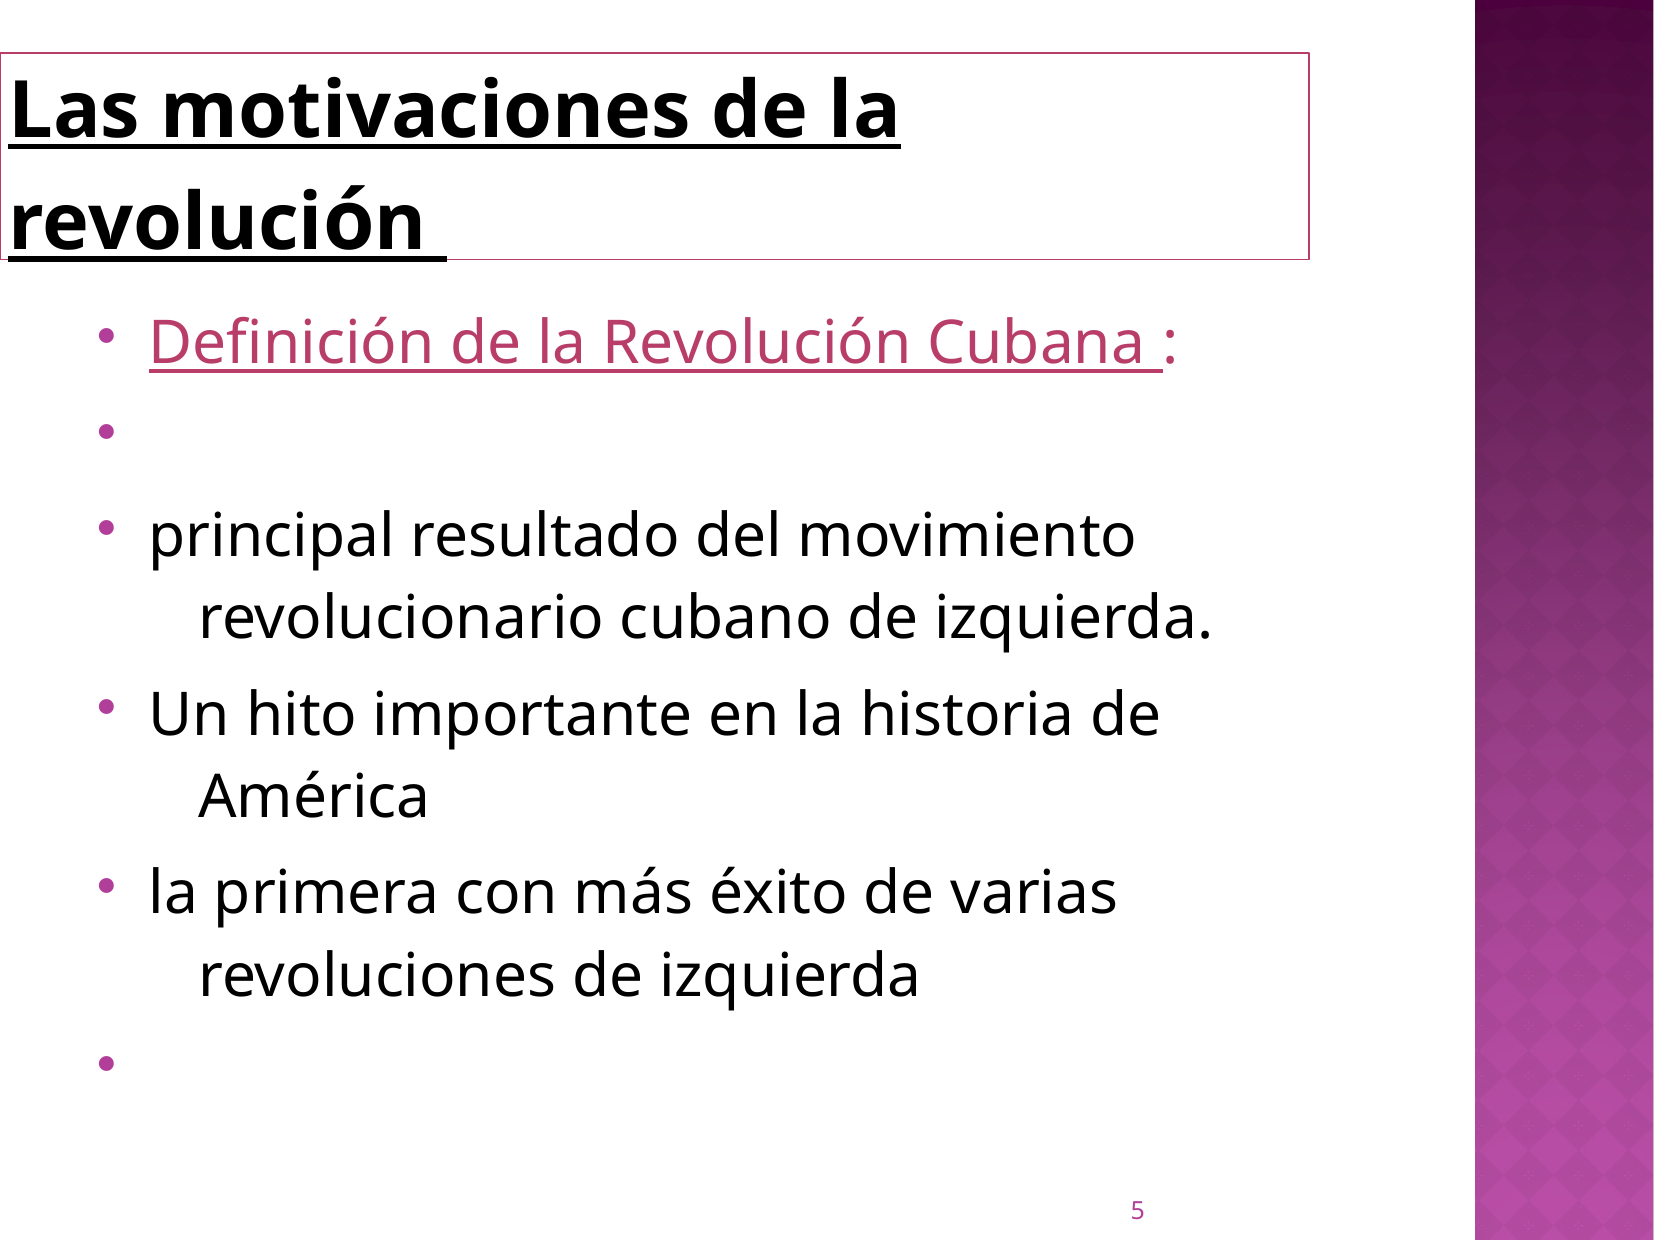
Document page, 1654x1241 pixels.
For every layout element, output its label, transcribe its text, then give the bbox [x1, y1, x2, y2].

picture [1474, 0, 1654, 1241]
text_box <numéro> [1130, 1185, 1237, 1227]
list Definición de la Revolución Cubana : principal resultado del movimiento revolucionario cubano de izquierda. Un hito importante en la historia de América la primera con más éxito de varias revoluciones de izquierda [82, 291, 1392, 1168]
title Las motivaciones de la revolución [0, 53, 1310, 260]
